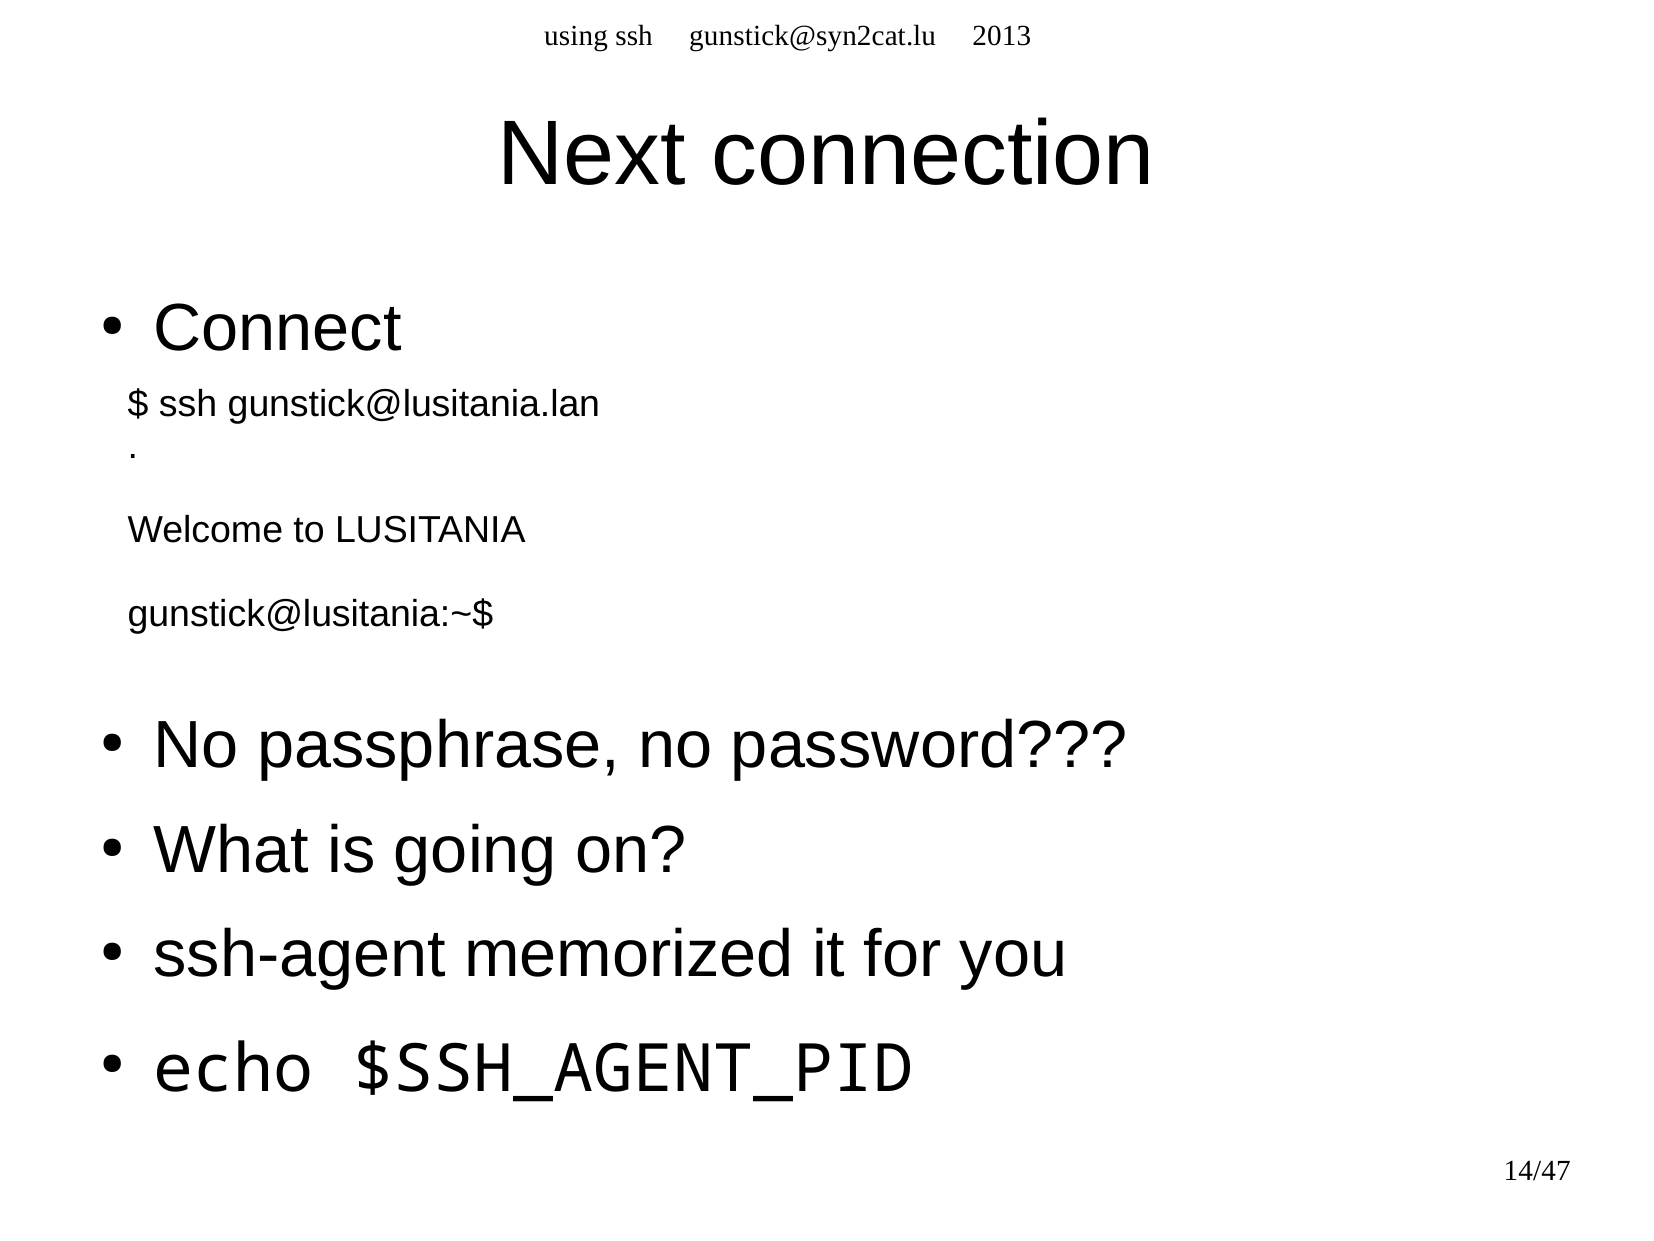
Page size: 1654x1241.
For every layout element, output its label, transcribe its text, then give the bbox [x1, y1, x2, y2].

list Connect No passphrase, no password??? What is going on? ssh-agent memorized it for you echo $SSH_AGENT_PID [82, 290, 1538, 1156]
title Next connection [82, 49, 1571, 257]
text_box $ ssh gunstick@lusitania.lan . Welcome to LUSITANIA gunstick@lusitania:~$ [112, 375, 616, 642]
